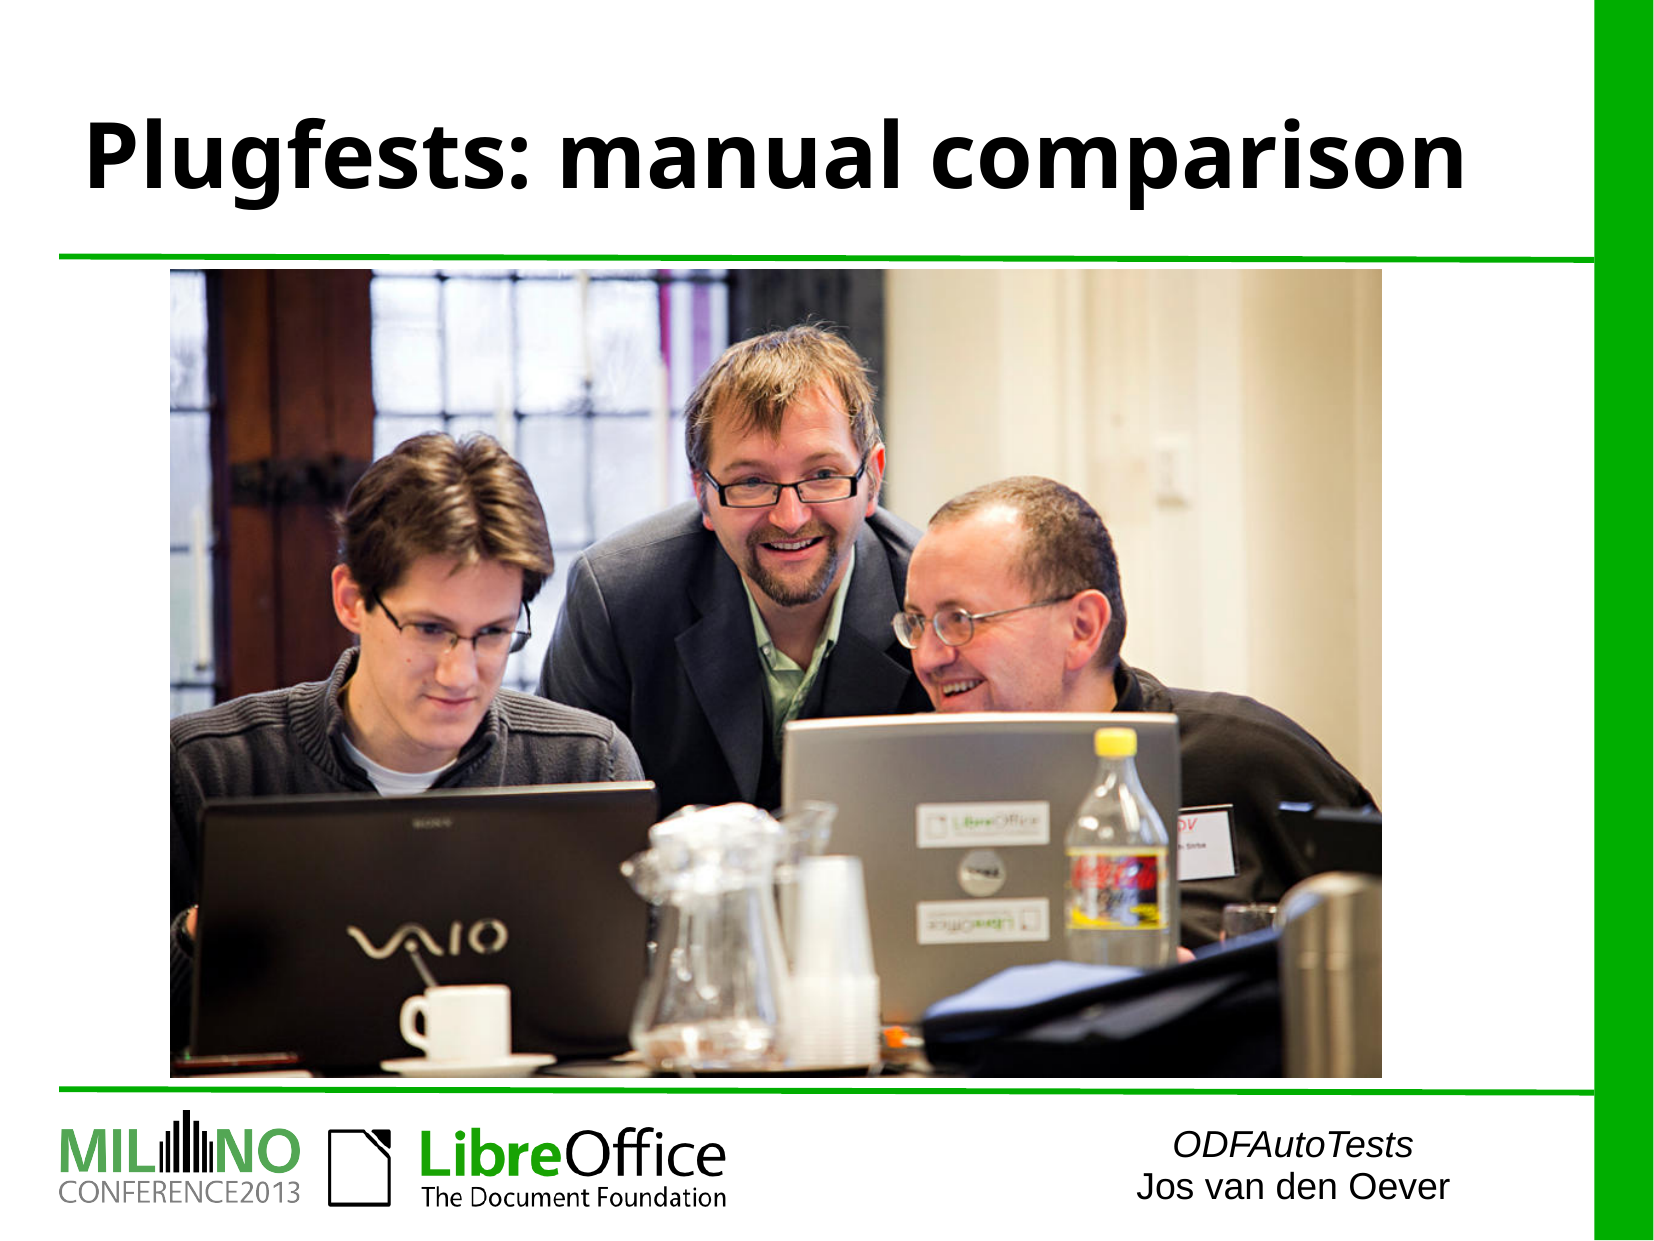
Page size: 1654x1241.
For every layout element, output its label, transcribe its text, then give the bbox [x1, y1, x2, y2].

picture [59, 1093, 756, 1241]
picture [170, 269, 1382, 1078]
title Plugfests: manual comparison [82, 45, 1571, 261]
